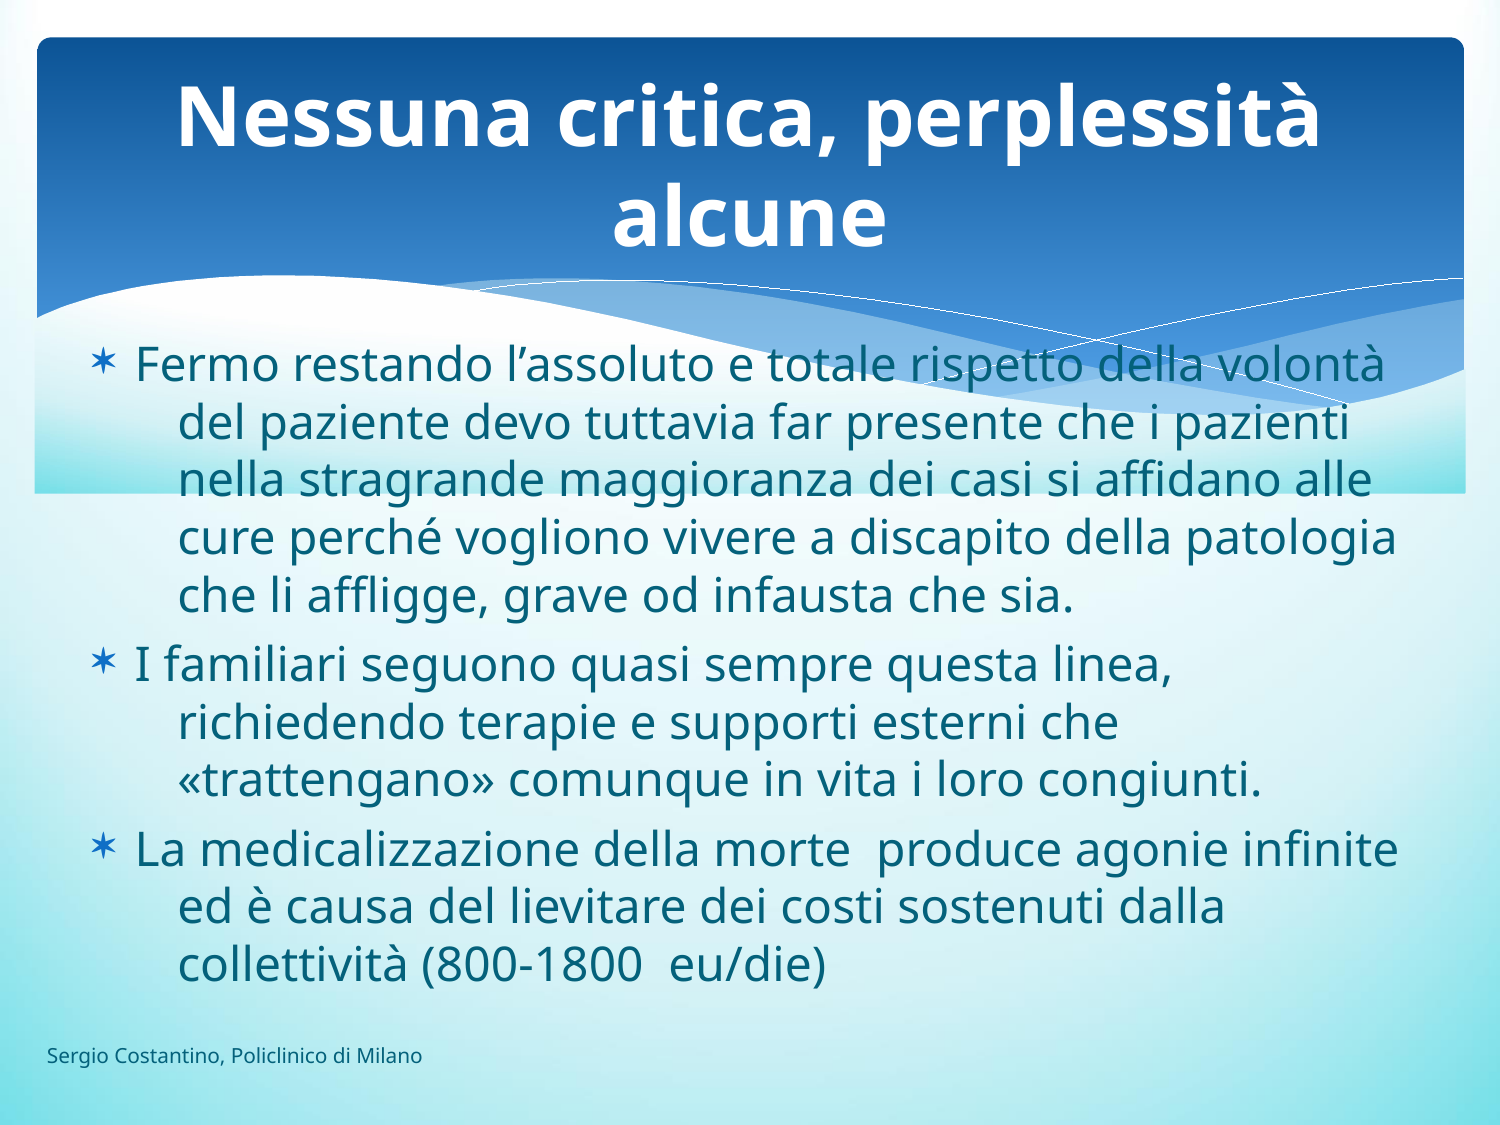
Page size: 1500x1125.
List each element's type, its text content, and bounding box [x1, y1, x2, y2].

title Nessuna critica, perplessità alcune [75, 55, 1426, 197]
text_box Sergio Costantino, Policlinico di Milano [31, 1025, 653, 1086]
list Fermo restando l’assoluto e totale rispetto della volontà del paziente devo tuttavia far presente che i pazienti nella stragrande maggioranza dei casi si affidano alle cure perché vogliono vivere a discapito della patologia che li affligge, grave od infausta che sia. I familiari seguono quasi sempre questa linea, richiedendo terapie e supporti esterni che «trattengano» comunque in vita i loro congiunti. La medicalizzazione della morte produce agonie infinite ed è causa del lievitare dei costi sostenuti dalla collettività (800-1800 eu/die) [76, 326, 1436, 1005]
